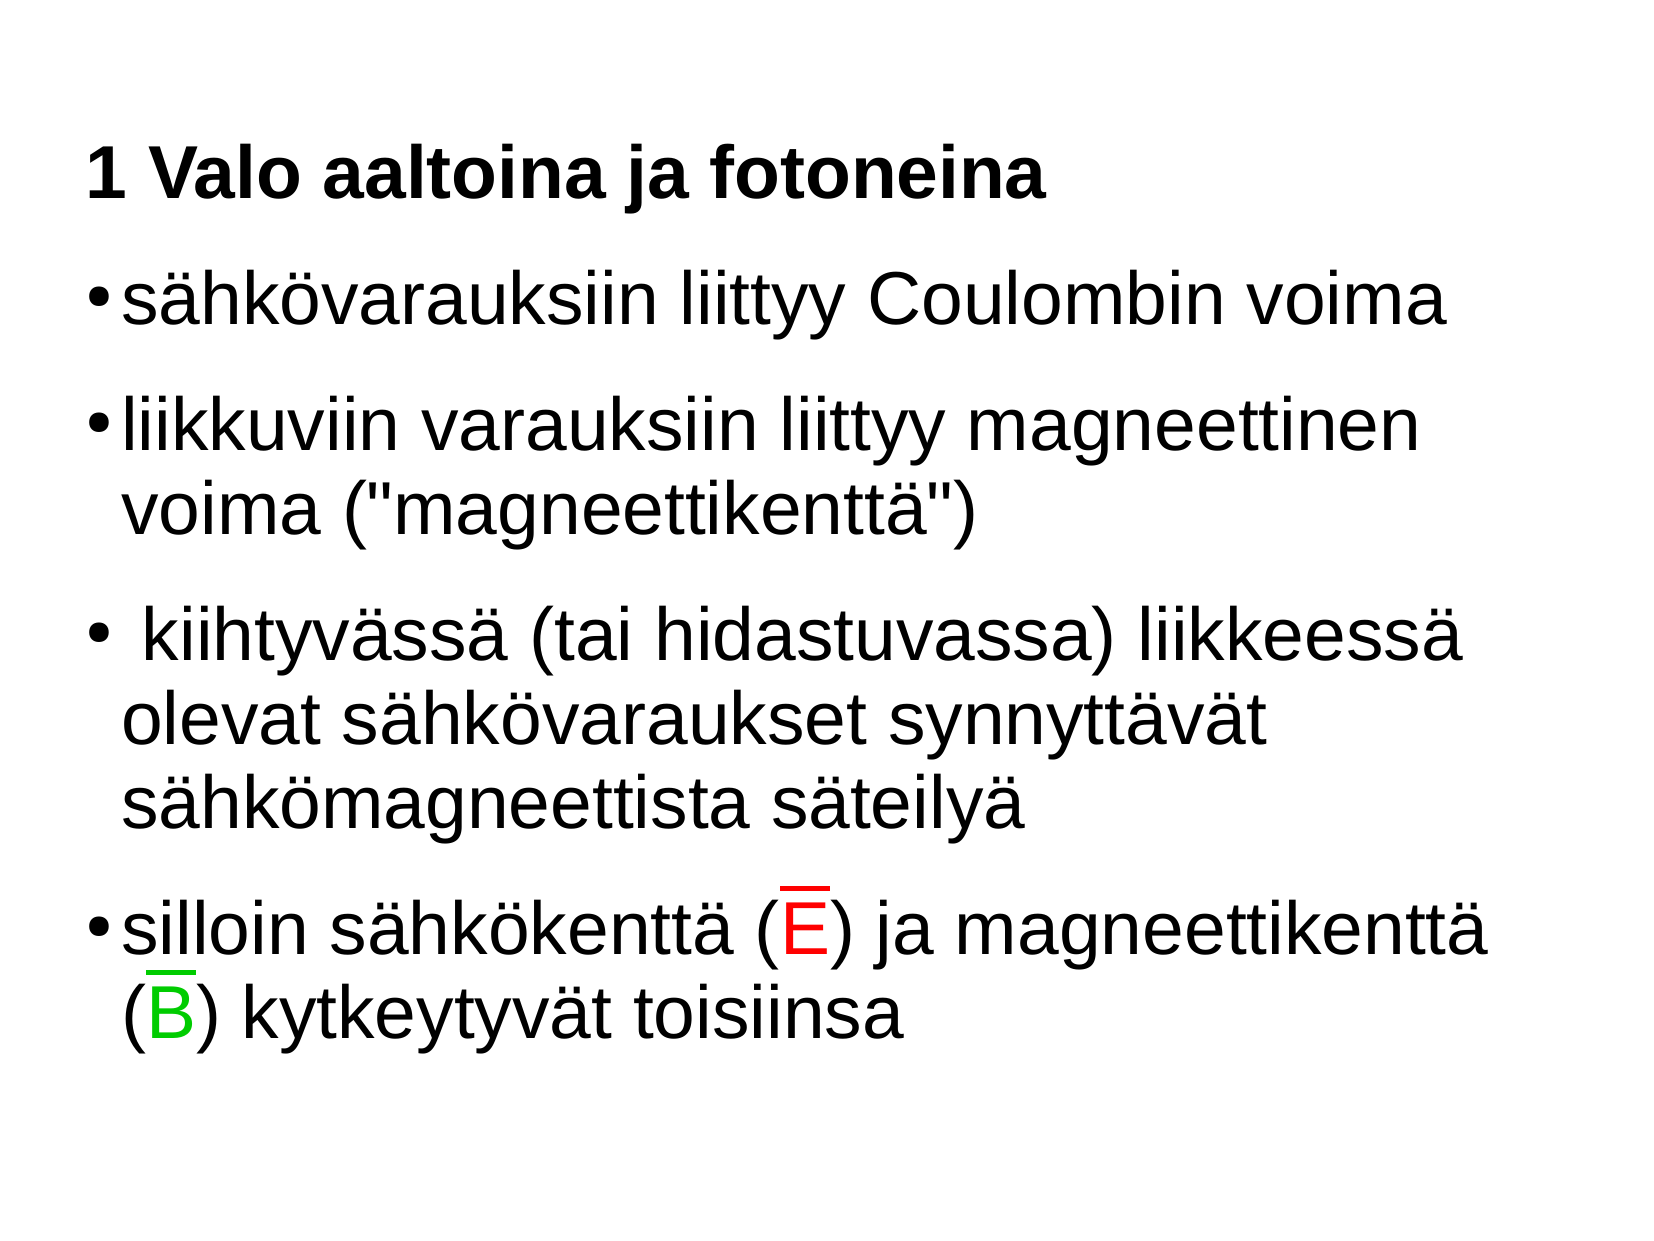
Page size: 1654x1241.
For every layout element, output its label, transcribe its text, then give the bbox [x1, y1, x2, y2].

text_box 1 Valo aaltoina ja fotoneina sähkövarauksiin liittyy Coulombin voima liikkuviin varauksiin liittyy magneettinen voima ("magneettikenttä") kiihtyvässä (tai hidastuvassa) liikkeessä olevat sähkövaraukset synnyttävät sähkömagneettista säteilyä silloin sähkökenttä (E) ja magneettikenttä (B) kytkeytyvät toisiinsa [70, 122, 1583, 1241]
